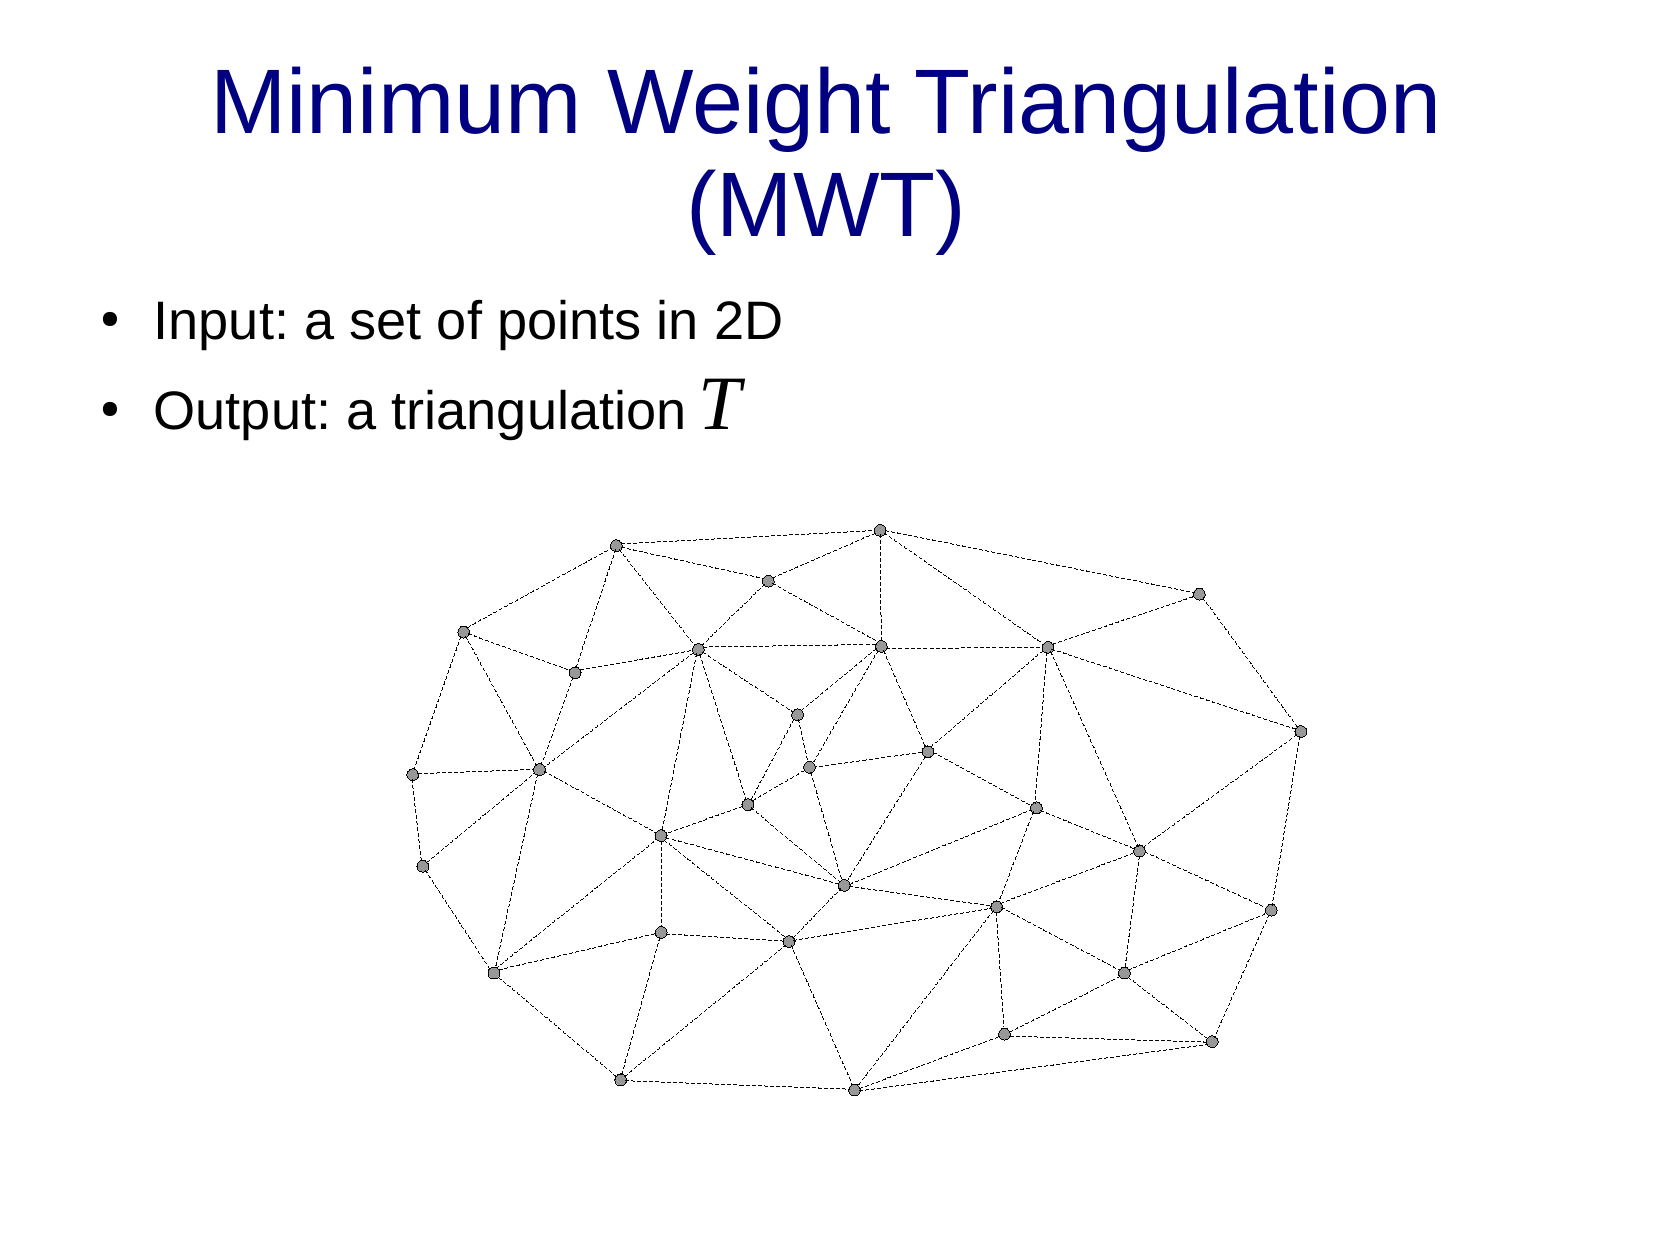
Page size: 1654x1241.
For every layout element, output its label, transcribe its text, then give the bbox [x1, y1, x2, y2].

title Minimum Weight Triangulation (MWT) [82, 49, 1571, 257]
list Input: a set of points in 2D Output: a triangulation [82, 290, 1571, 1109]
chart [692, 361, 747, 447]
